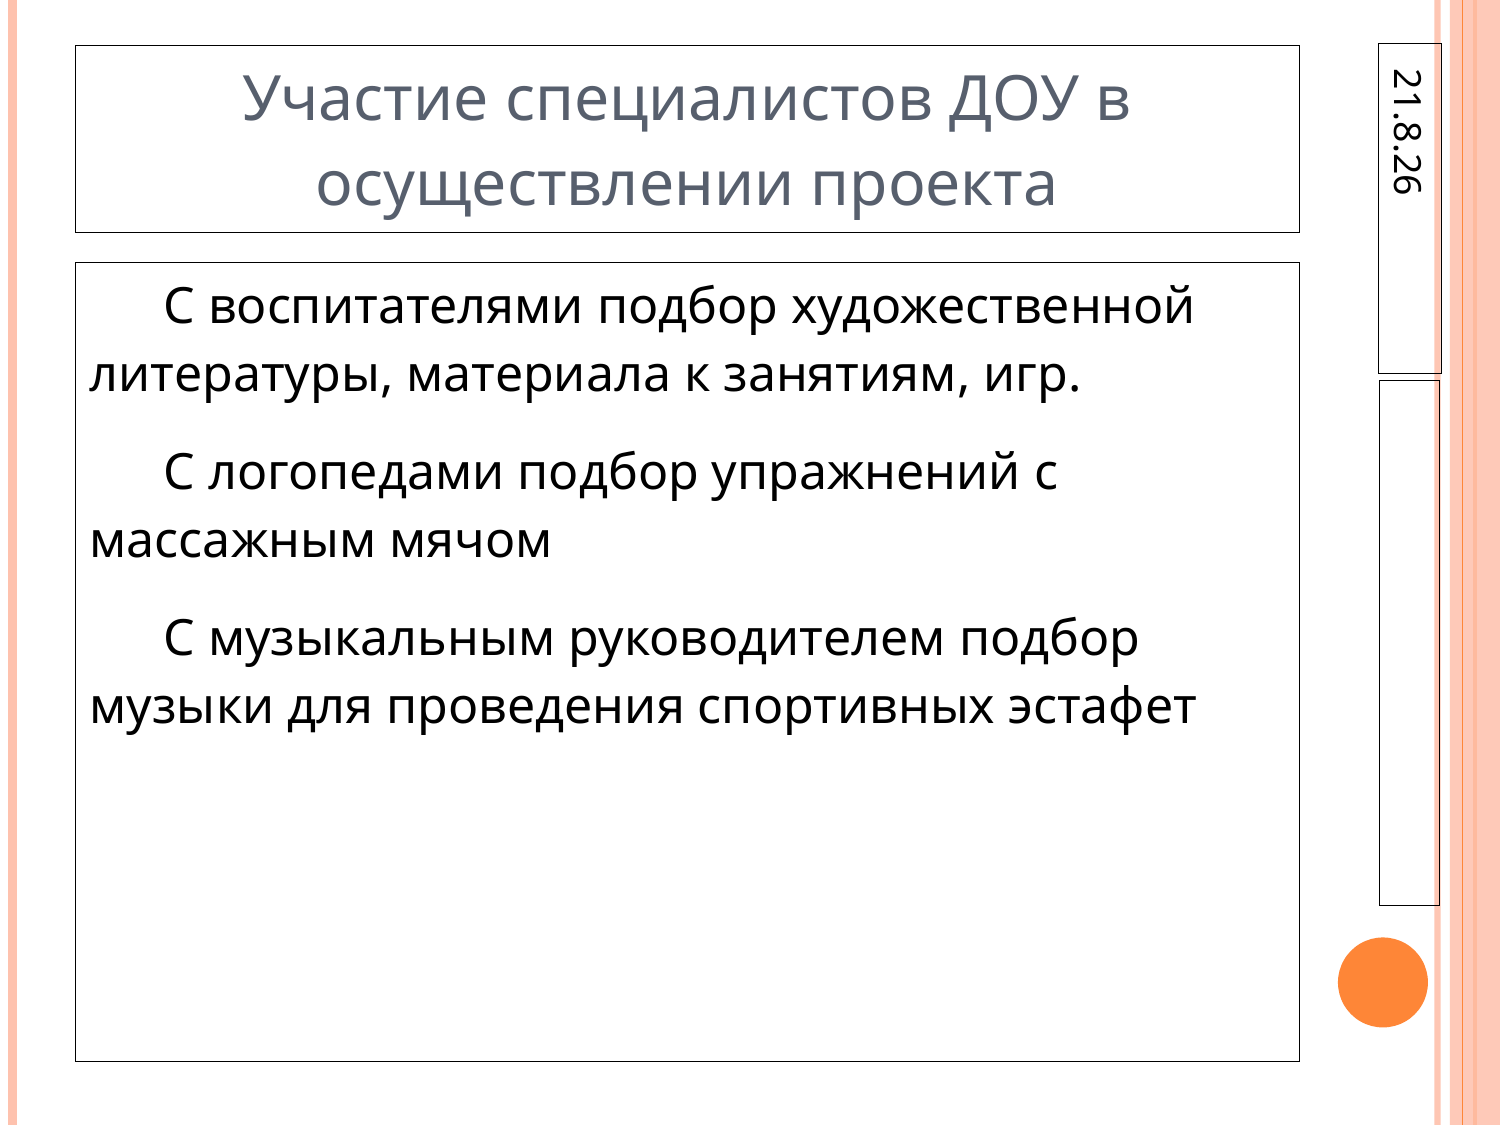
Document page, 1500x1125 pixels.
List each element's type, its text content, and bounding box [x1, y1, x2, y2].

list С воспитателями подбор художественной литературы, материала к занятиям, игр. С логопедами подбор упражнений с массажным мячом С музыкальным руководителем подбор музыки для проведения спортивных эстафет [75, 262, 1300, 1062]
title Участие специалистов ДОУ в осуществлении проекта [75, 45, 1300, 233]
